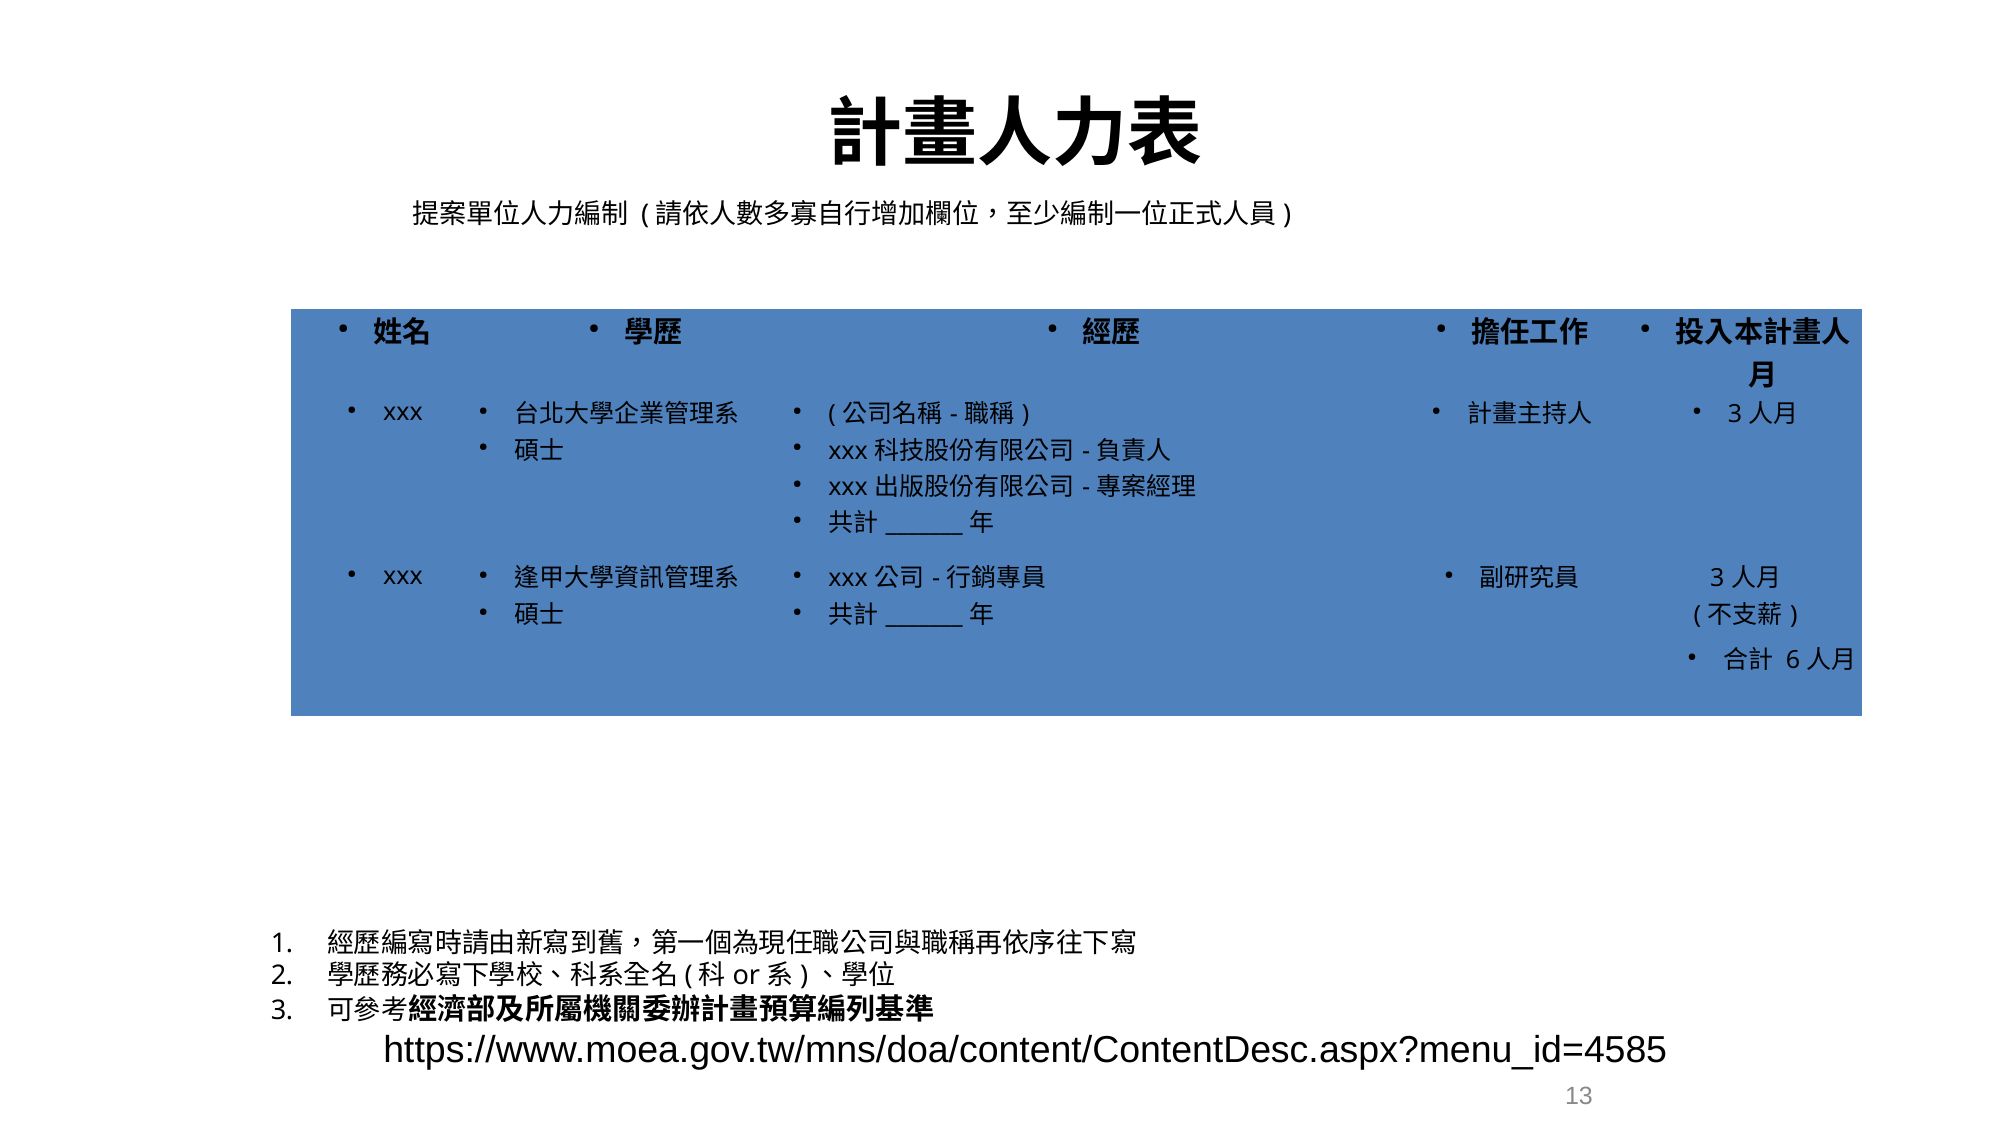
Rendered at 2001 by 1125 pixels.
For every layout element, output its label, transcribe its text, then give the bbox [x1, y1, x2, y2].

table_cell xxx [291, 558, 479, 640]
table_cell (公司名稱-職稱) xxx科技股份有限公司-負責人 xxx出版股份有限公司-專案經理 共計_______年 [793, 394, 1395, 558]
table_cell 副研究員 [1395, 558, 1629, 640]
table_header 經歷 [793, 309, 1395, 394]
table_cell 計畫主持人 [1395, 394, 1629, 558]
text_box 經歷編寫時請由新寫到舊，第一個為現任職公司與職稱再依序往下寫 學歷務必寫下學校、科系全名(科or系)、學位 可參考經濟部及所屬機關委辦計畫預算編列基準https://www.moea.gov.tw/mns/doa/content/ContentDesc.aspx?menu_id=4585 [256, 918, 1803, 1078]
table_cell xxx公司-行銷專員 共計_______年 [793, 558, 1395, 640]
text_box 計畫人力表 [787, 77, 1244, 182]
table_header 姓名 [291, 309, 479, 394]
table_header 學歷 [479, 309, 793, 394]
table_cell 合計 6人月 [291, 640, 1862, 716]
table_cell 台北大學企業管理系 碩士 [479, 394, 793, 558]
table_header 投入本計畫人月 [1629, 309, 1862, 394]
table_cell 3人月 (不支薪) [1629, 558, 1862, 640]
table_cell 3人月 [1629, 394, 1862, 558]
table_header 擔任工作 [1395, 309, 1629, 394]
text_box 提案單位人力編制 (請依人數多寡自行增加欄位，至少編制一位正式人員) [398, 189, 1307, 237]
table_cell 逢甲大學資訊管理系 碩士 [479, 558, 793, 640]
table_cell xxx [291, 394, 479, 558]
